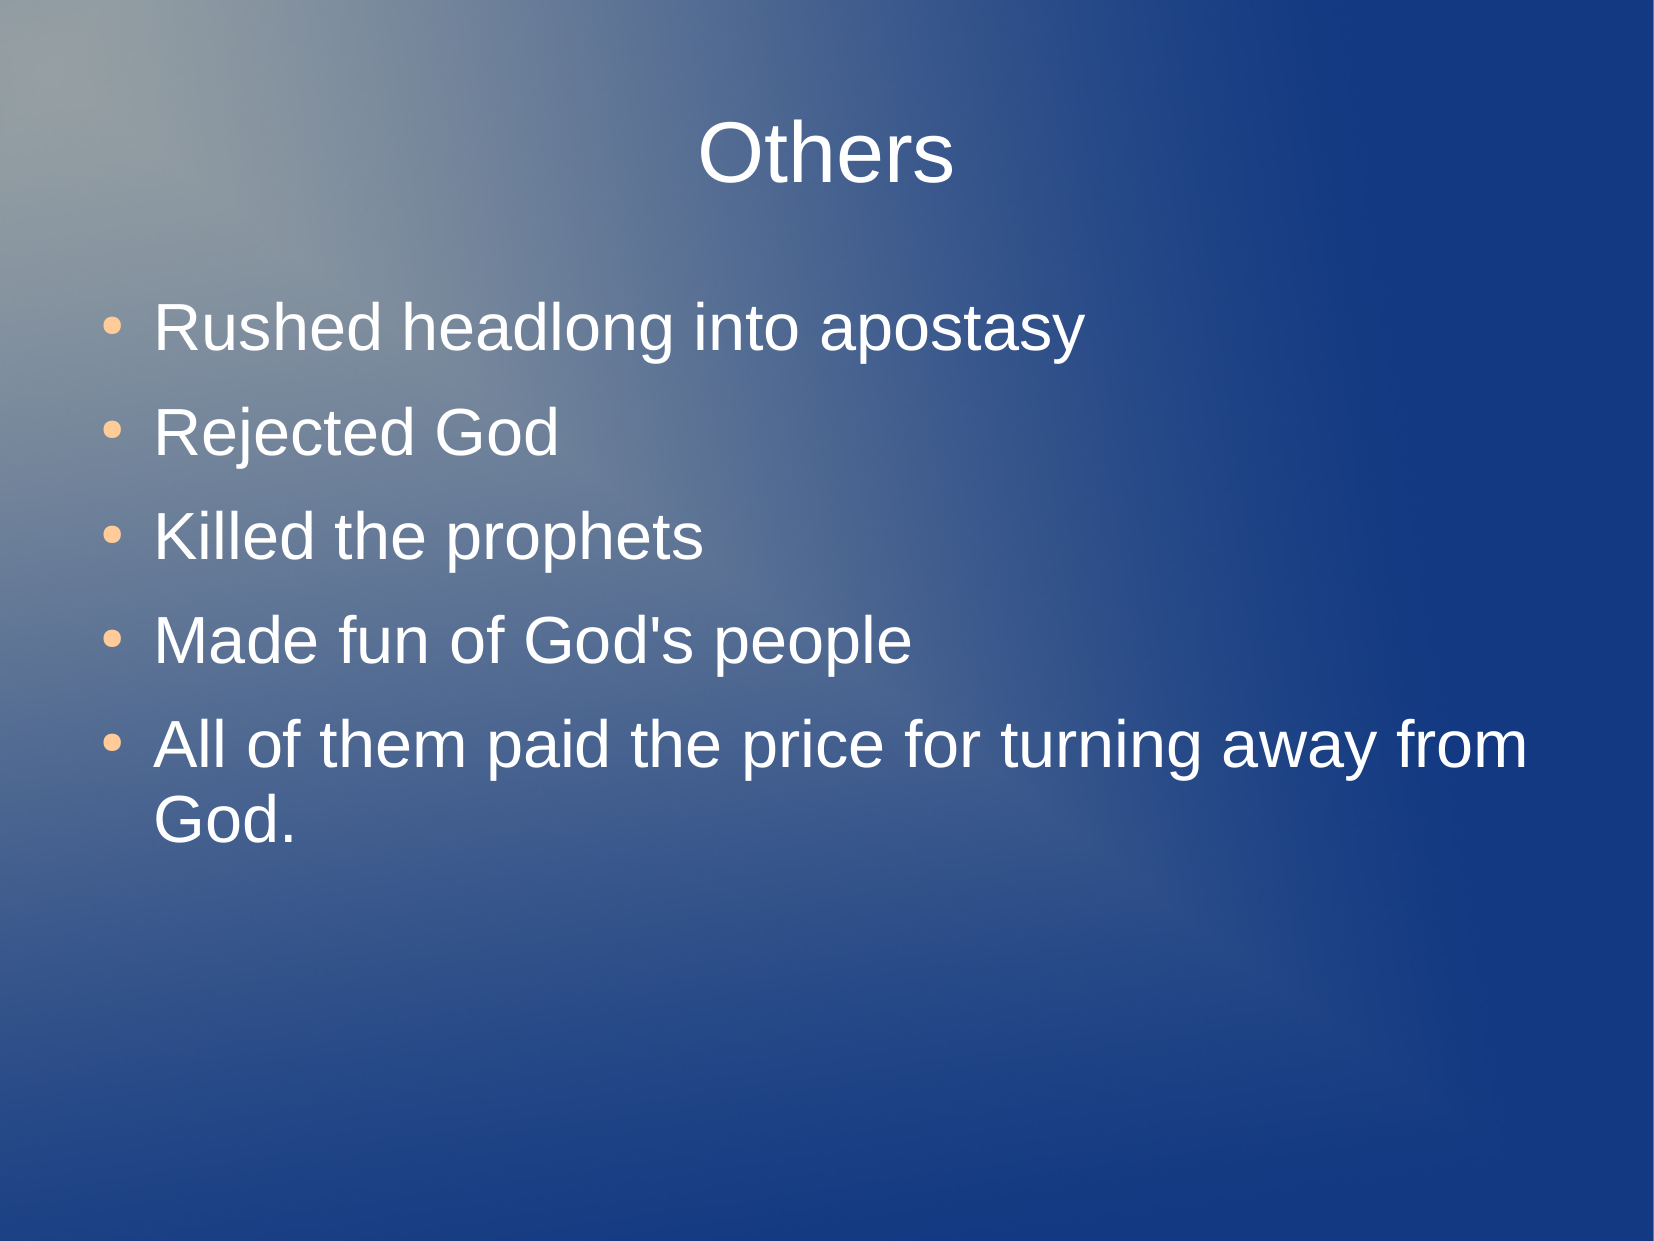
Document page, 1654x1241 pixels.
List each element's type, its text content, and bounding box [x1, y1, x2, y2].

title Others [82, 49, 1571, 257]
picture [0, 0, 1654, 1241]
list Rushed headlong into apostasy Rejected God Killed the prophets Made fun of God's people All of them paid the price for turning away from God. [82, 290, 1571, 1109]
